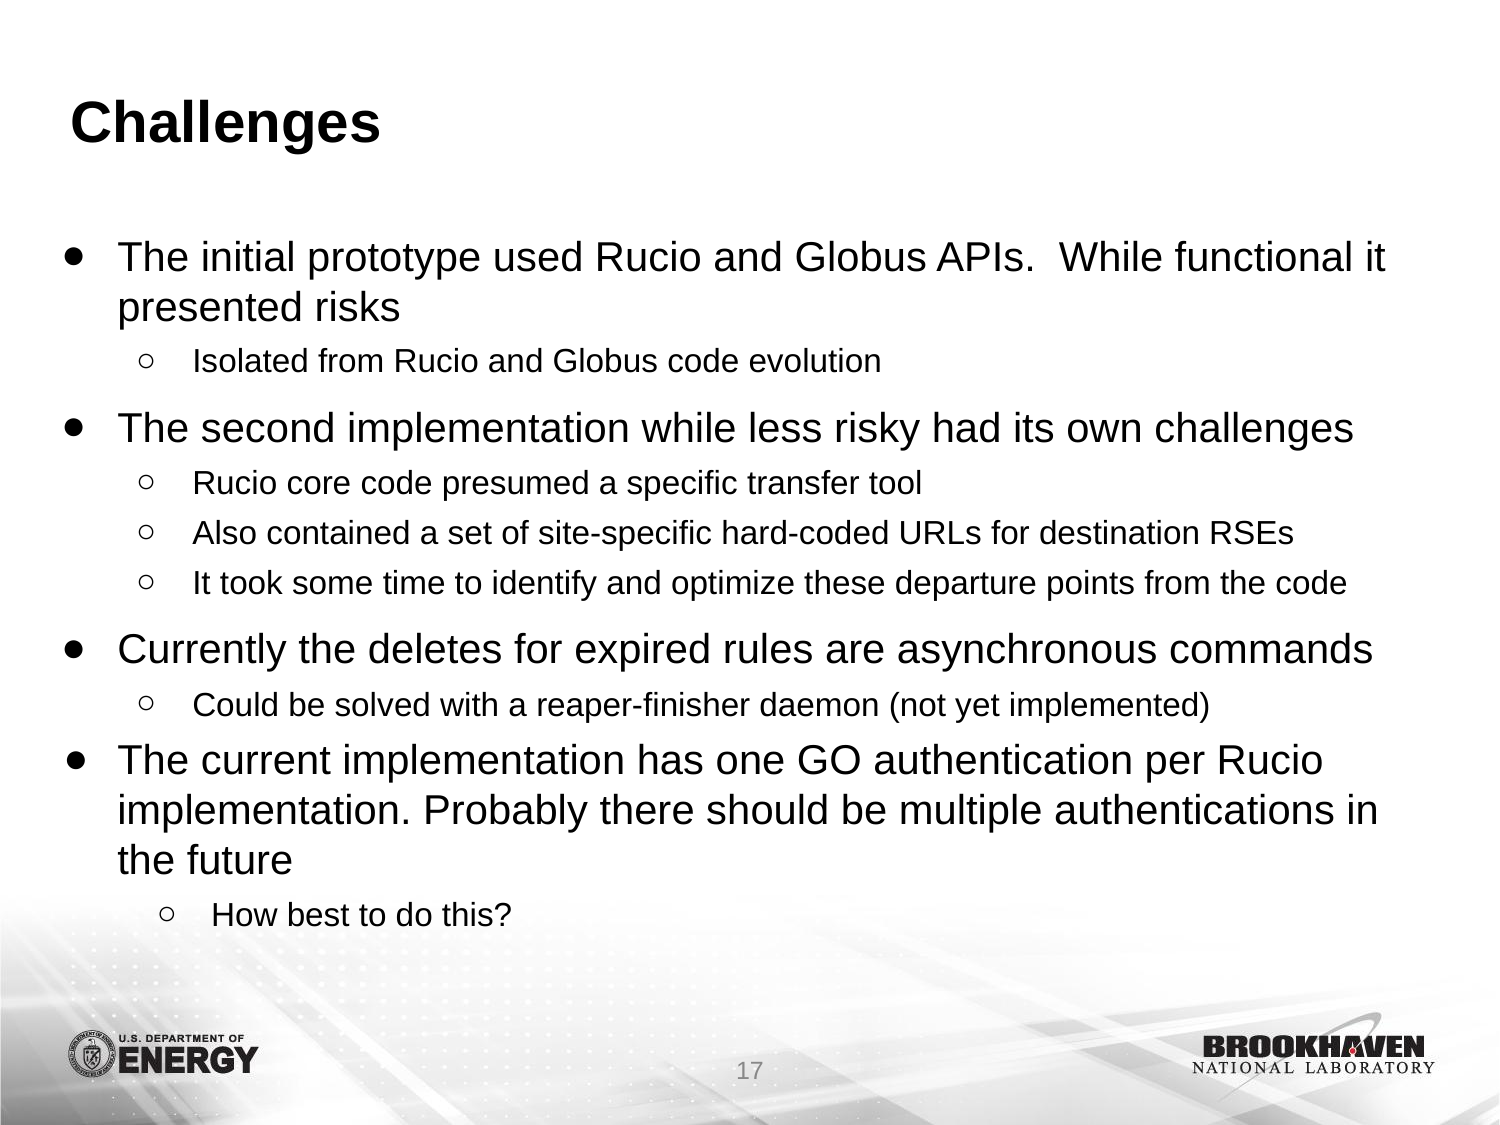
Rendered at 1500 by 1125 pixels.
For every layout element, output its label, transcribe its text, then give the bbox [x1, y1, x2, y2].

text_box <number> [581, 1039, 919, 1100]
text_box The initial prototype used Rucio and Globus APIs. While functional it presented risks Isolated from Rucio and Globus code evolution The second implementation while less risky had its own challenges Rucio core code presumed a specific transfer tool Also contained a set of site-specific hard-coded URLs for destination RSEs It took some time to identify and optimize these departure points from the code Currently the deletes for expired rules are asynchronous commands Could be solved with a reaper-finisher daemon (not yet implemented) The current implementation has one GO authentication per Rucio implementation. Probably there should be multiple authentications in the future How best to do this? [46, 221, 1444, 996]
text_box Challenges [55, 76, 1348, 183]
picture [0, 0, 1500, 1125]
